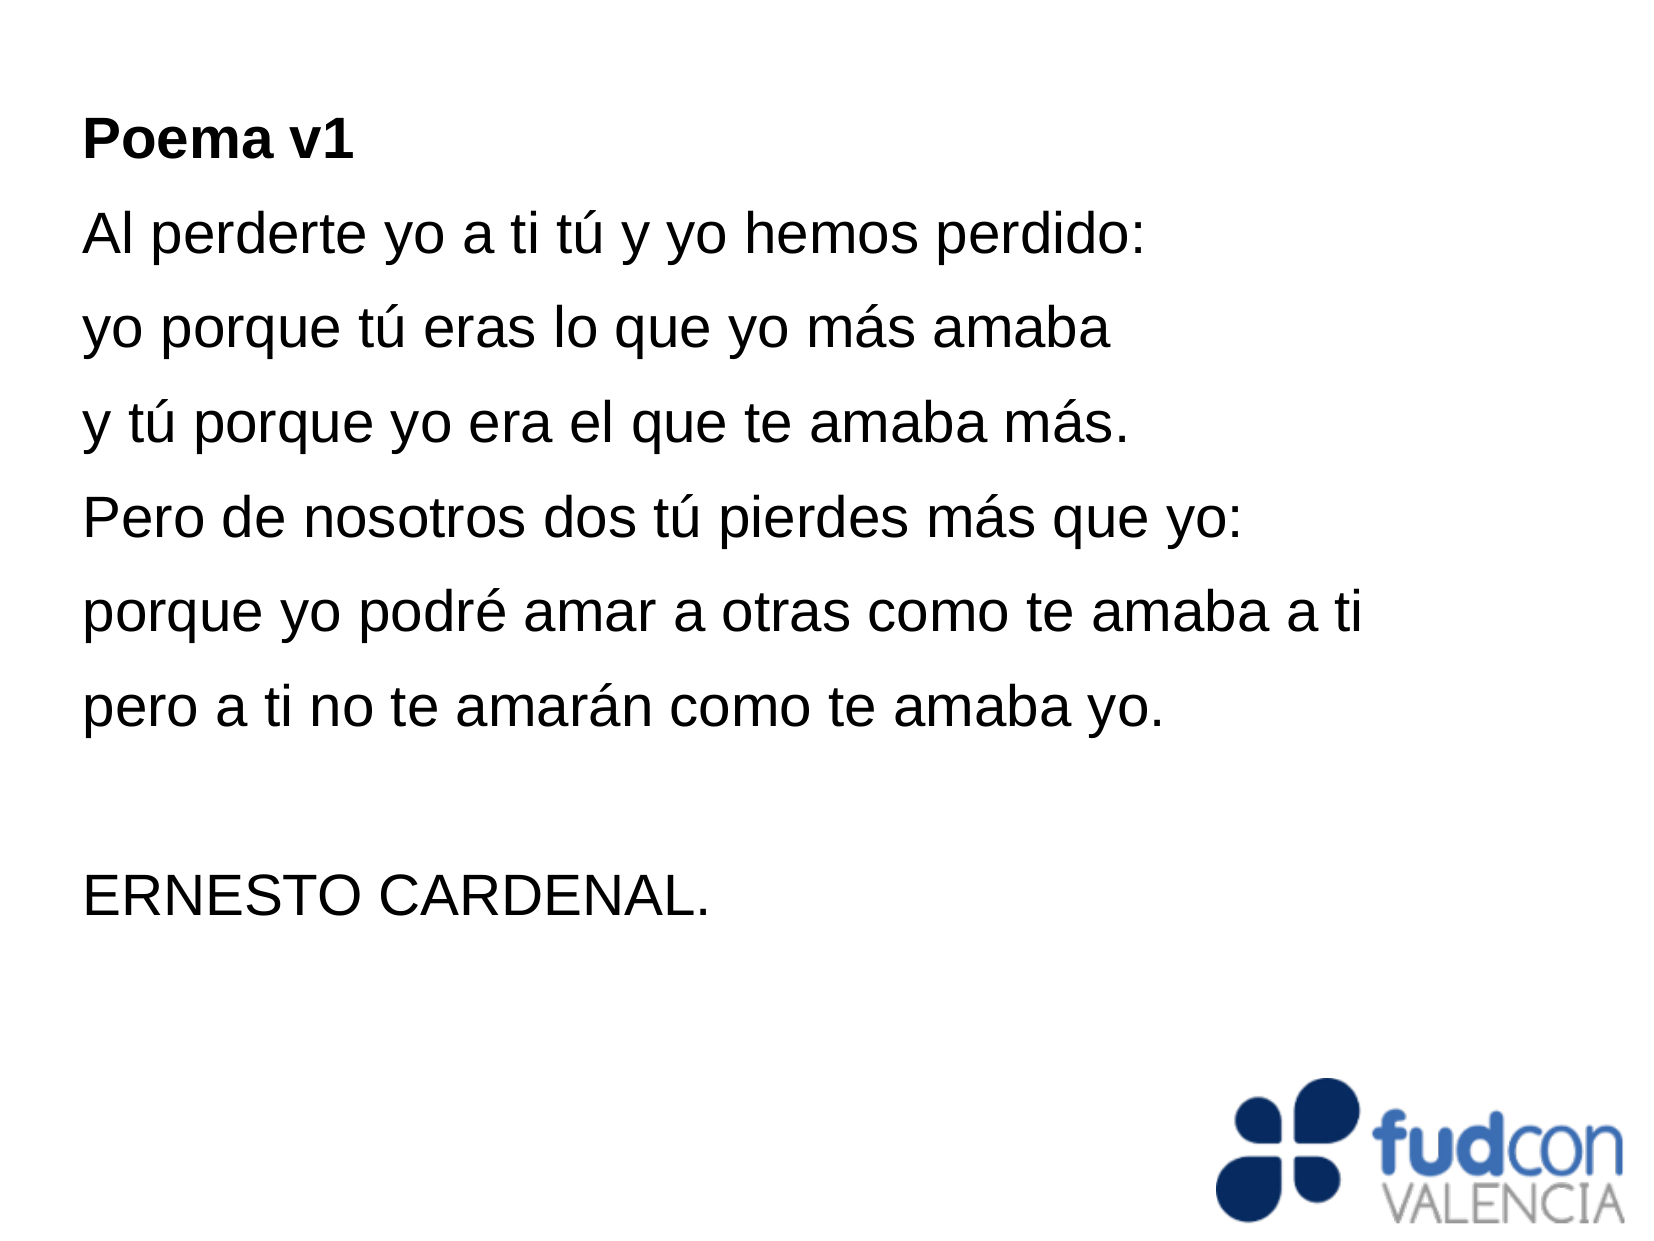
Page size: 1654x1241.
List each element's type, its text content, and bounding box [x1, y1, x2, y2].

list Poema v1 Al perderte yo a ti tú y yo hemos perdido: yo porque tú eras lo que yo más amaba y tú porque yo era el que te amaba más. Pero de nosotros dos tú pierdes más que yo: porque yo podré amar a otras como te amaba a ti pero a ti no te amarán como te amaba yo. ERNESTO CARDENAL. [82, 106, 1571, 1109]
picture [1216, 1078, 1643, 1230]
